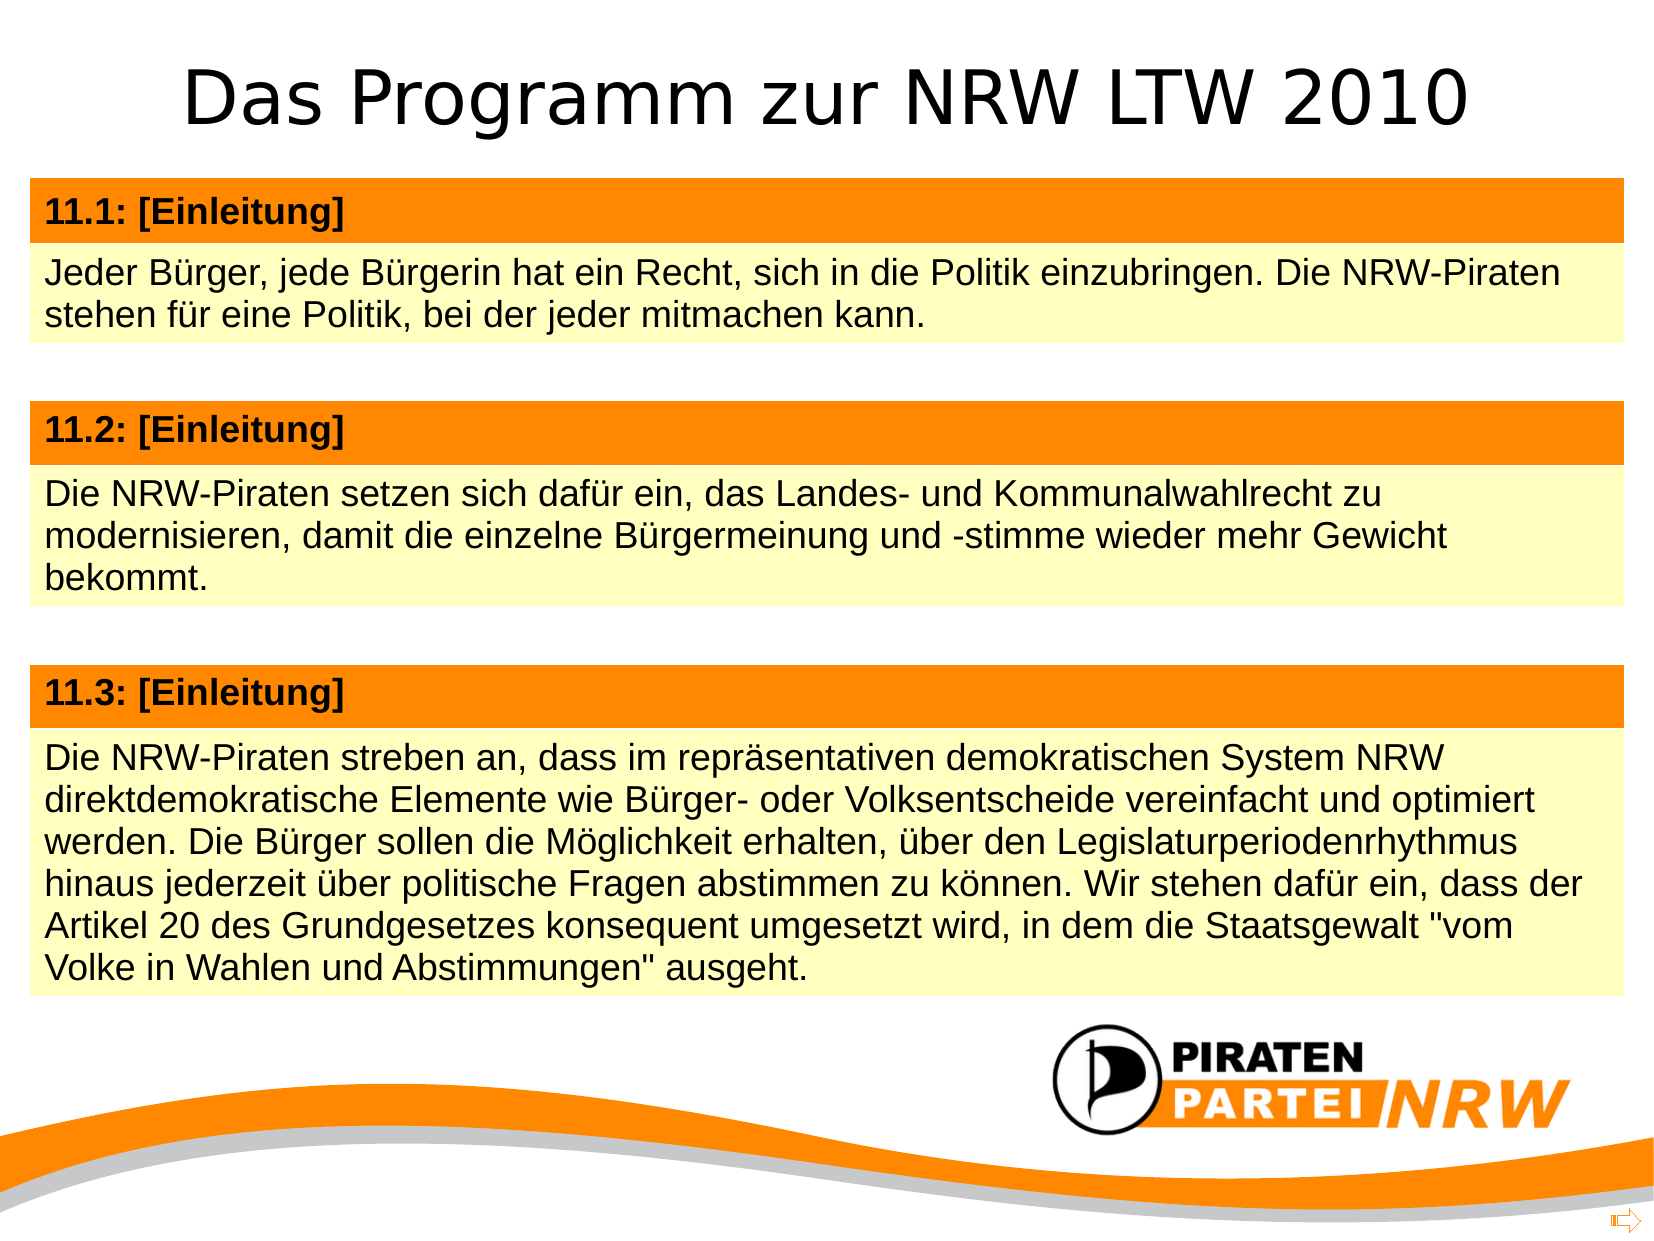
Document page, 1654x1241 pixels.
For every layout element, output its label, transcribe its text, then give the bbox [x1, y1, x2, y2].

table_cell [30, 344, 1624, 400]
table_cell Die NRW-Piraten streben an, dass im repräsentativen demokratischen System NRW direktdemokratische Elemente wie Bürger- oder Volksentscheide vereinfacht und optimiert werden. Die Bürger sollen die Möglichkeit erhalten, über den Legislaturperiodenrhythmus hinaus jederzeit über politische Fragen abstimmen zu können. Wir stehen dafür ein, dass der Artikel 20 des Grundgesetzes konsequent umgesetzt wird, in dem die Staatsgewalt "vom Volke in Wahlen und Abstimmungen" ausgeht. [30, 729, 1624, 996]
table_cell 11.3: ﻿[Einleitung] [30, 665, 1624, 728]
title Das Programm zur NRW LTW 2010 [82, 54, 1571, 143]
table_header 11.1: ﻿[Einleitung] [30, 178, 1624, 243]
table_cell [30, 607, 1624, 664]
table_cell 11.2: ﻿[Einleitung] [30, 401, 1624, 465]
table_cell Jeder Bürger, jede Bürgerin hat ein Recht, sich in die Politik einzubringen. Die NRW-Piraten stehen für eine Politik, bei der jeder mitmachen kann. [30, 244, 1624, 343]
table_cell Die NRW-Piraten setzen sich dafür ein, das Landes- und Kommunalwahlrecht zu modernisieren, damit die einzelne Bürgermeinung und -stimme wieder mehr Gewicht bekommt. [30, 466, 1624, 606]
picture [1045, 1021, 1579, 1140]
